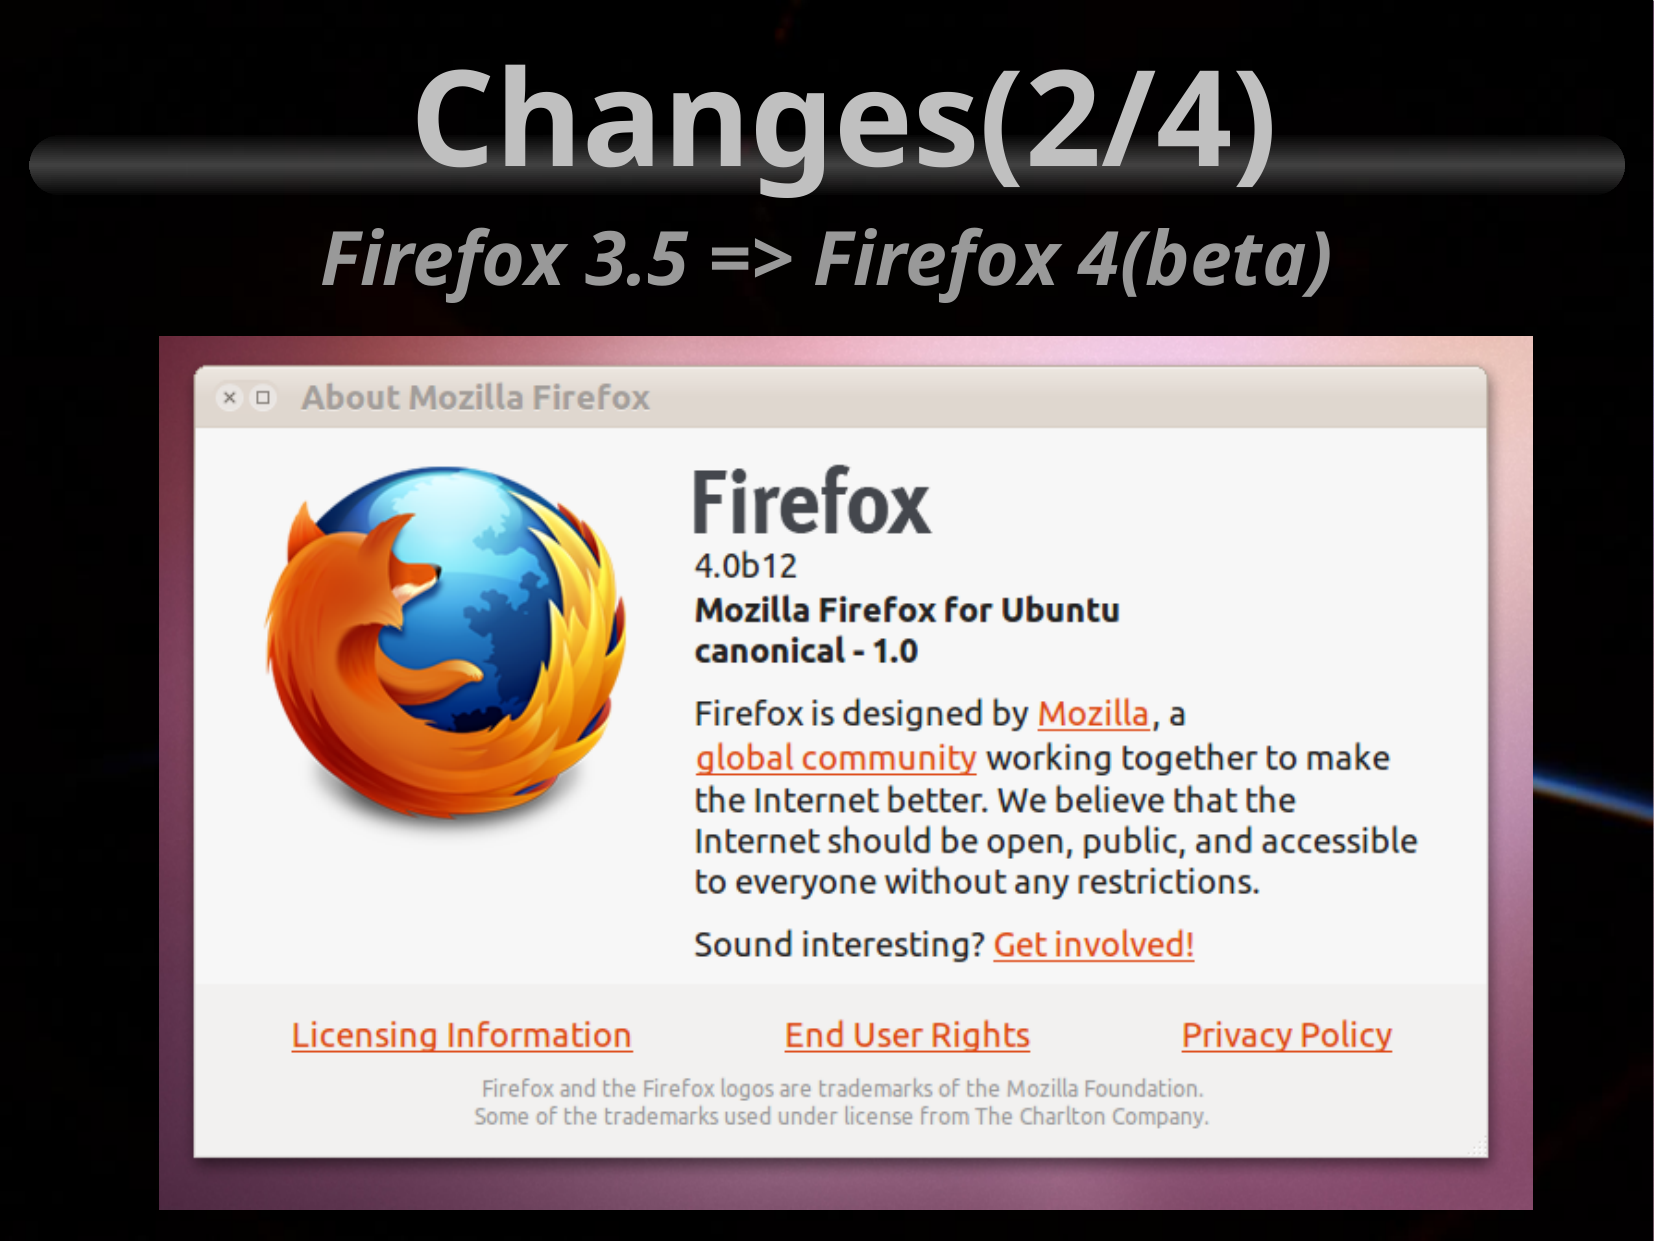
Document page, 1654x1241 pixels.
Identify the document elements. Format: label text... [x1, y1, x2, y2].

picture [0, 0, 1654, 1241]
text_box Changes(2/4) Firefox 3.5 => Firefox 4(beta) [29, 135, 805, 195]
text_box Changes(2/4) Firefox 3.5 => Firefox 4(beta) [807, 135, 1625, 195]
